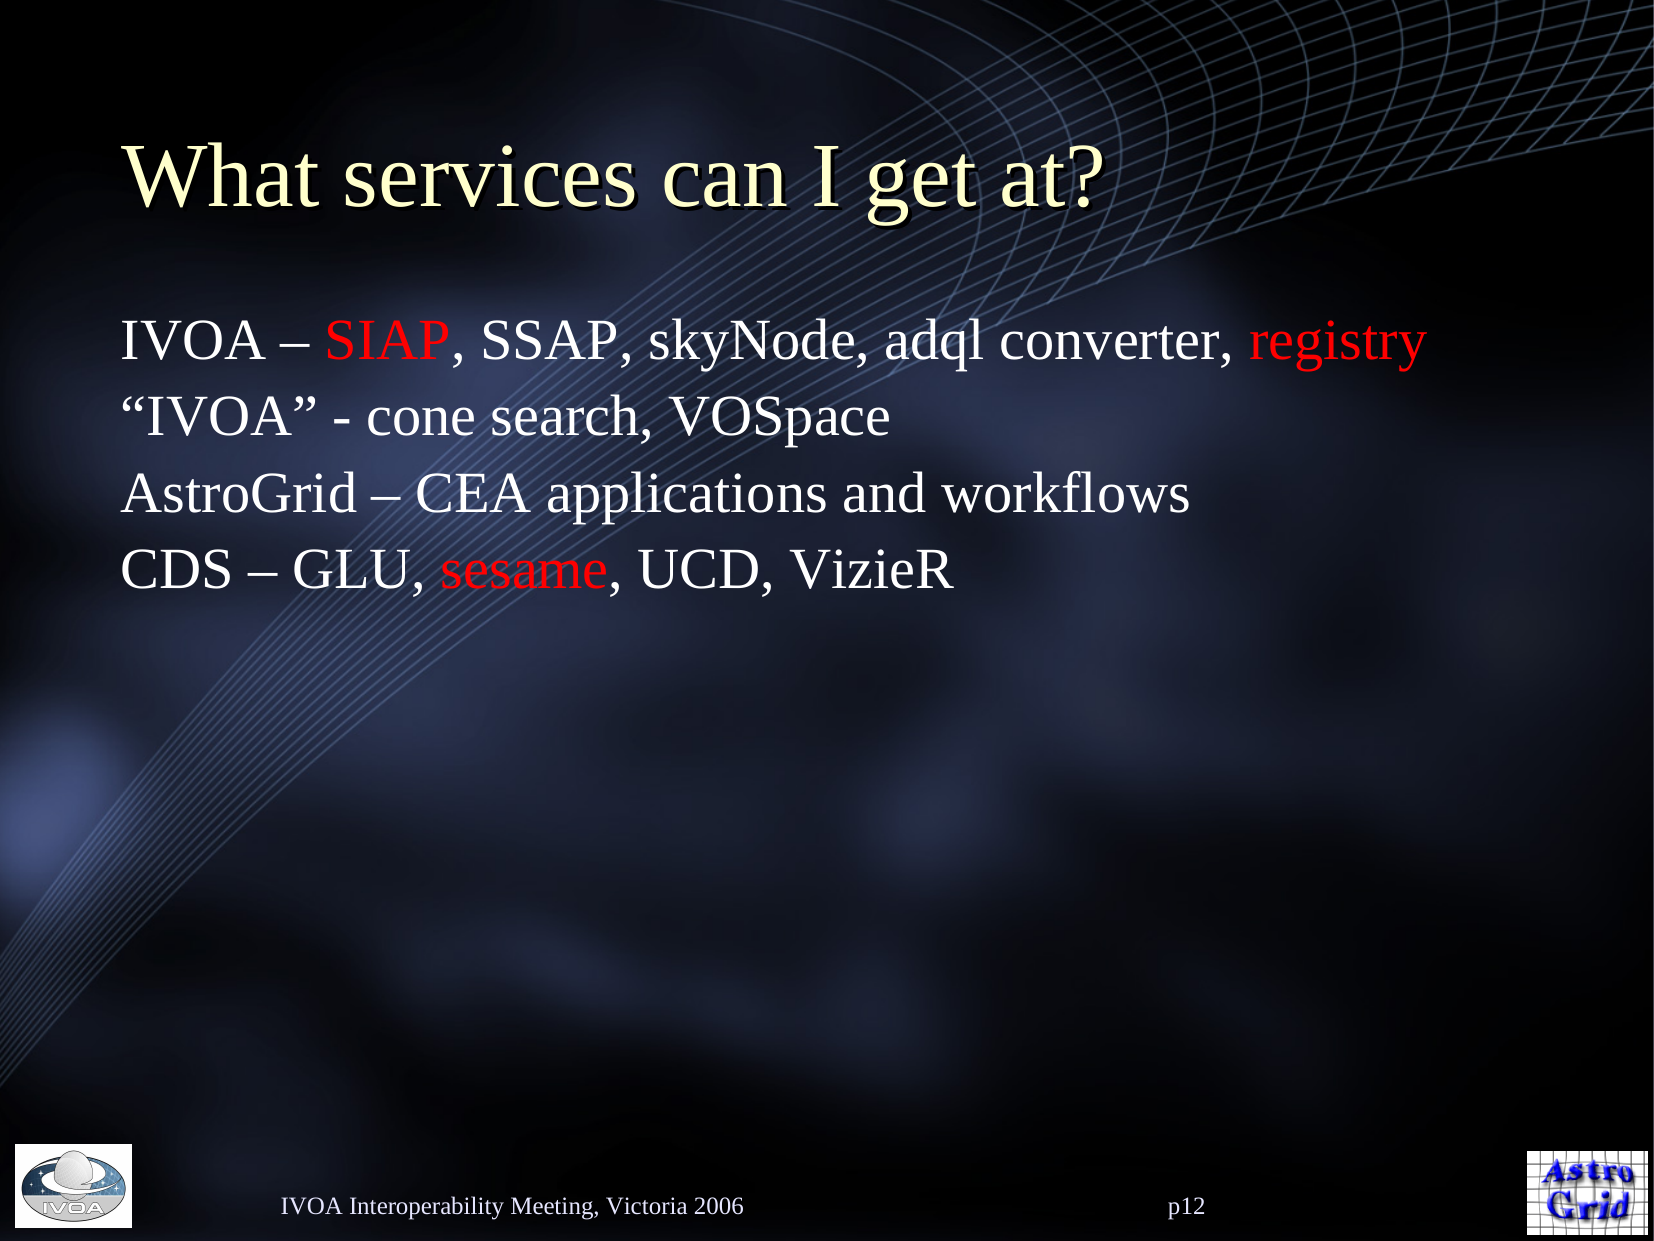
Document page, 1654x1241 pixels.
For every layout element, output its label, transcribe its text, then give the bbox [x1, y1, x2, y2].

picture [0, 0, 1654, 1241]
list IVOA – SIAP, SSAP, skyNode, adql converter, registry “IVOA” - cone search, VOSpace AstroGrid – CEA applications and workflows CDS – GLU, sesame, UCD, VizieR [103, 309, 1515, 995]
title What services can I get at? [121, 71, 1534, 279]
